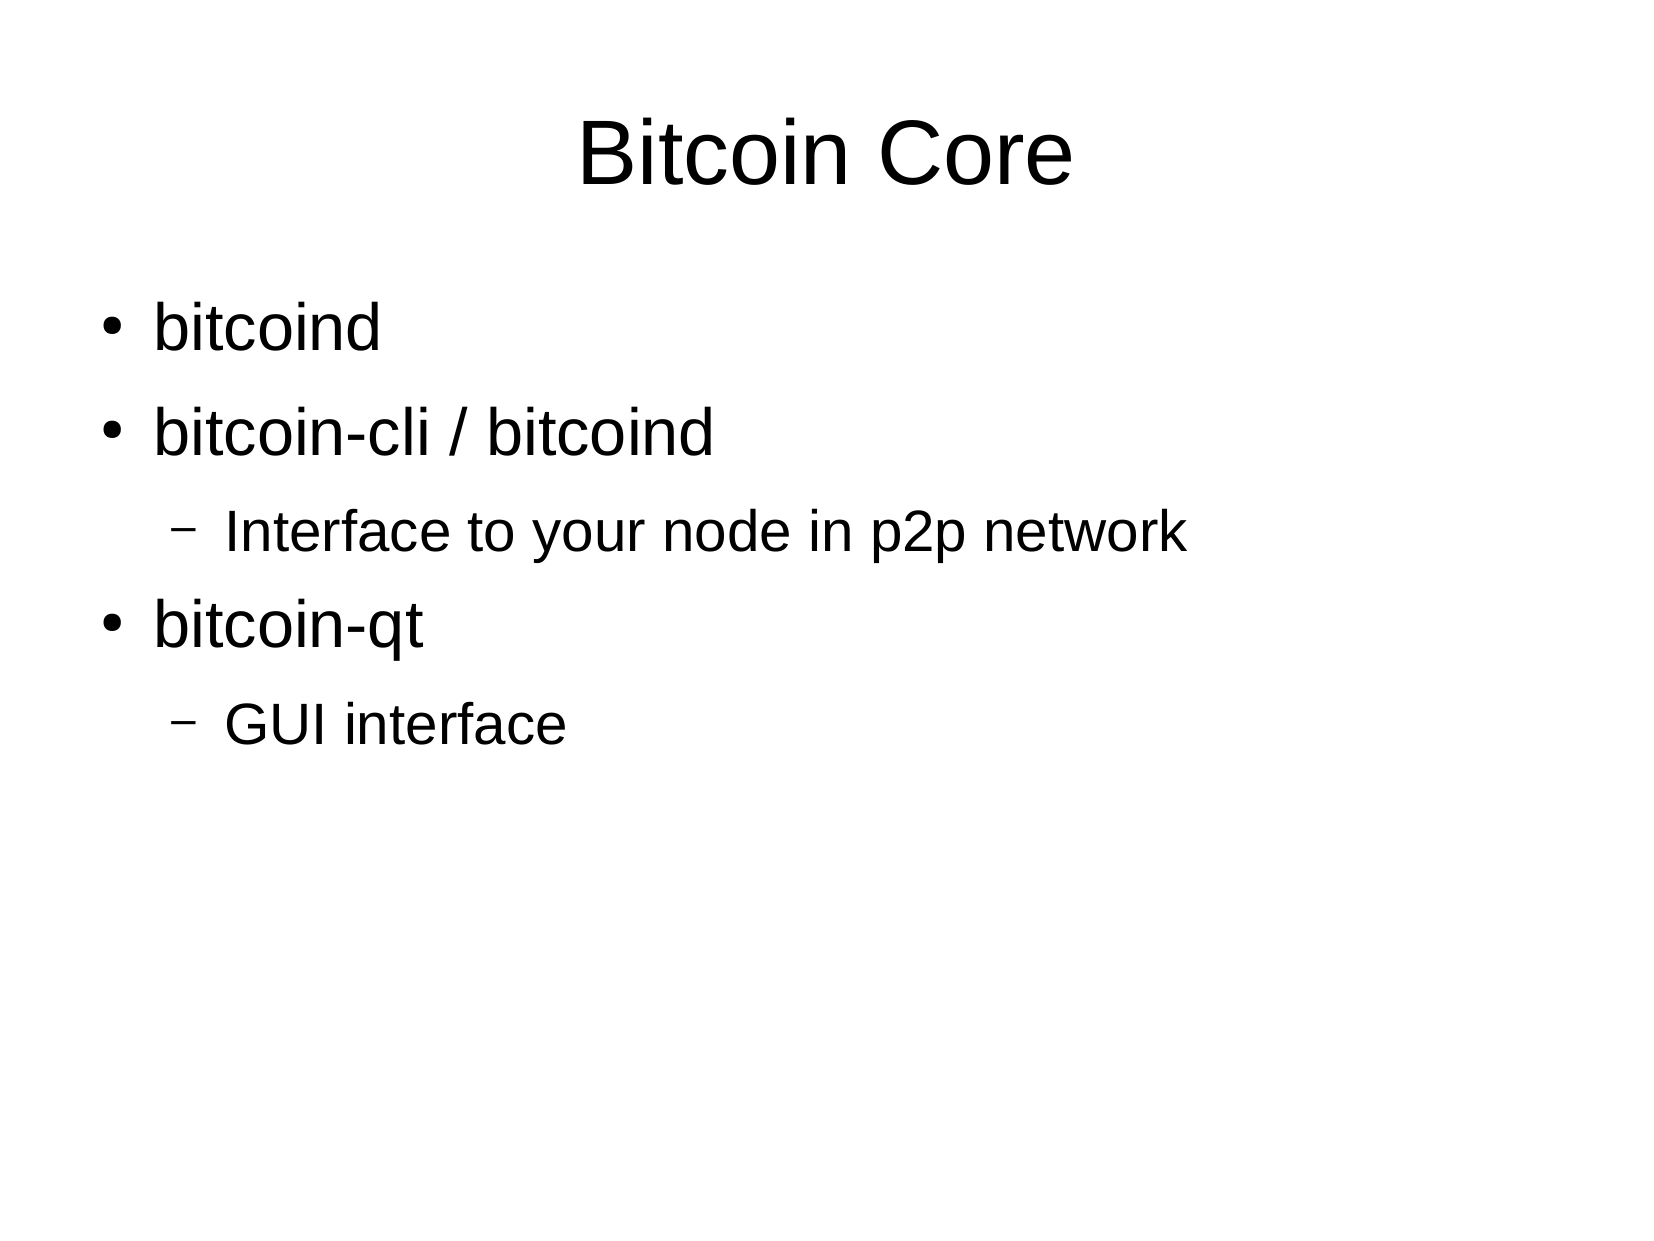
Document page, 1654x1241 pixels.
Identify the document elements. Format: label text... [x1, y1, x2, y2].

list bitcoind bitcoin-cli / bitcoind Interface to your node in p2p network bitcoin-qt GUI interface [82, 290, 1571, 1010]
title Bitcoin Core [82, 49, 1571, 257]
